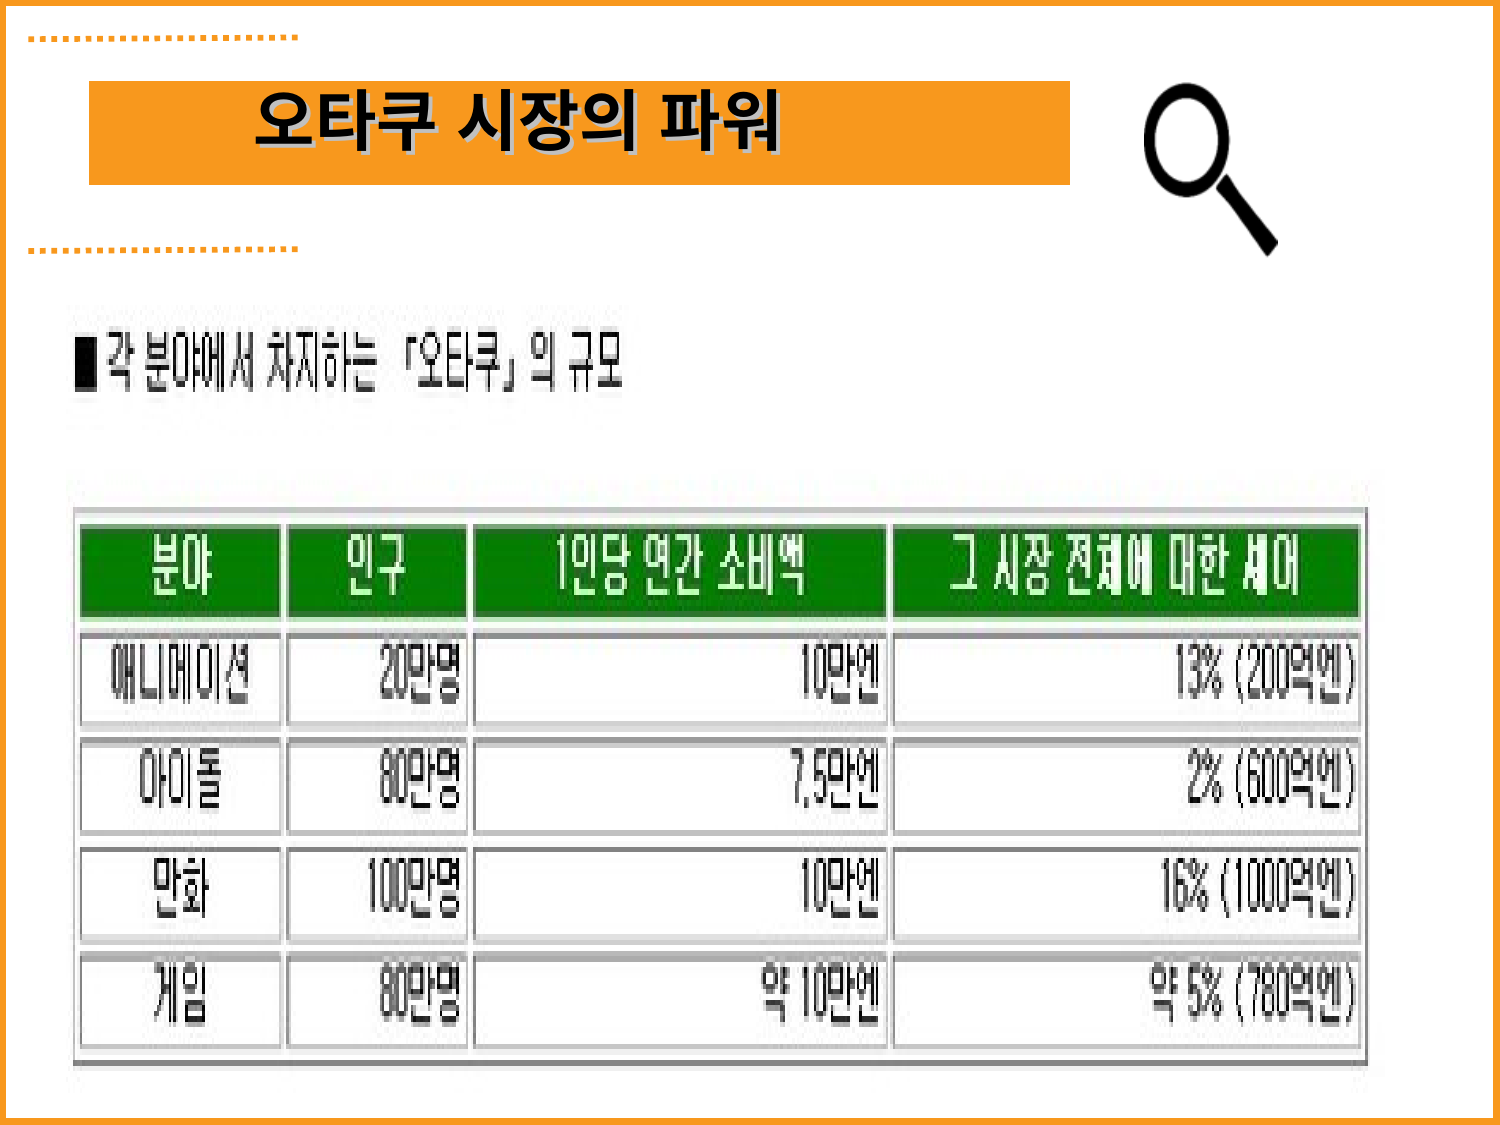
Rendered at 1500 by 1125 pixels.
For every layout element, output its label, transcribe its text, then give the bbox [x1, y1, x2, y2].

text_box 오타쿠 시장의 파워 [238, 80, 933, 225]
picture [1144, 81, 1278, 259]
text_box [933, 81, 1070, 185]
picture [66, 305, 1385, 1099]
text_box [89, 81, 238, 185]
